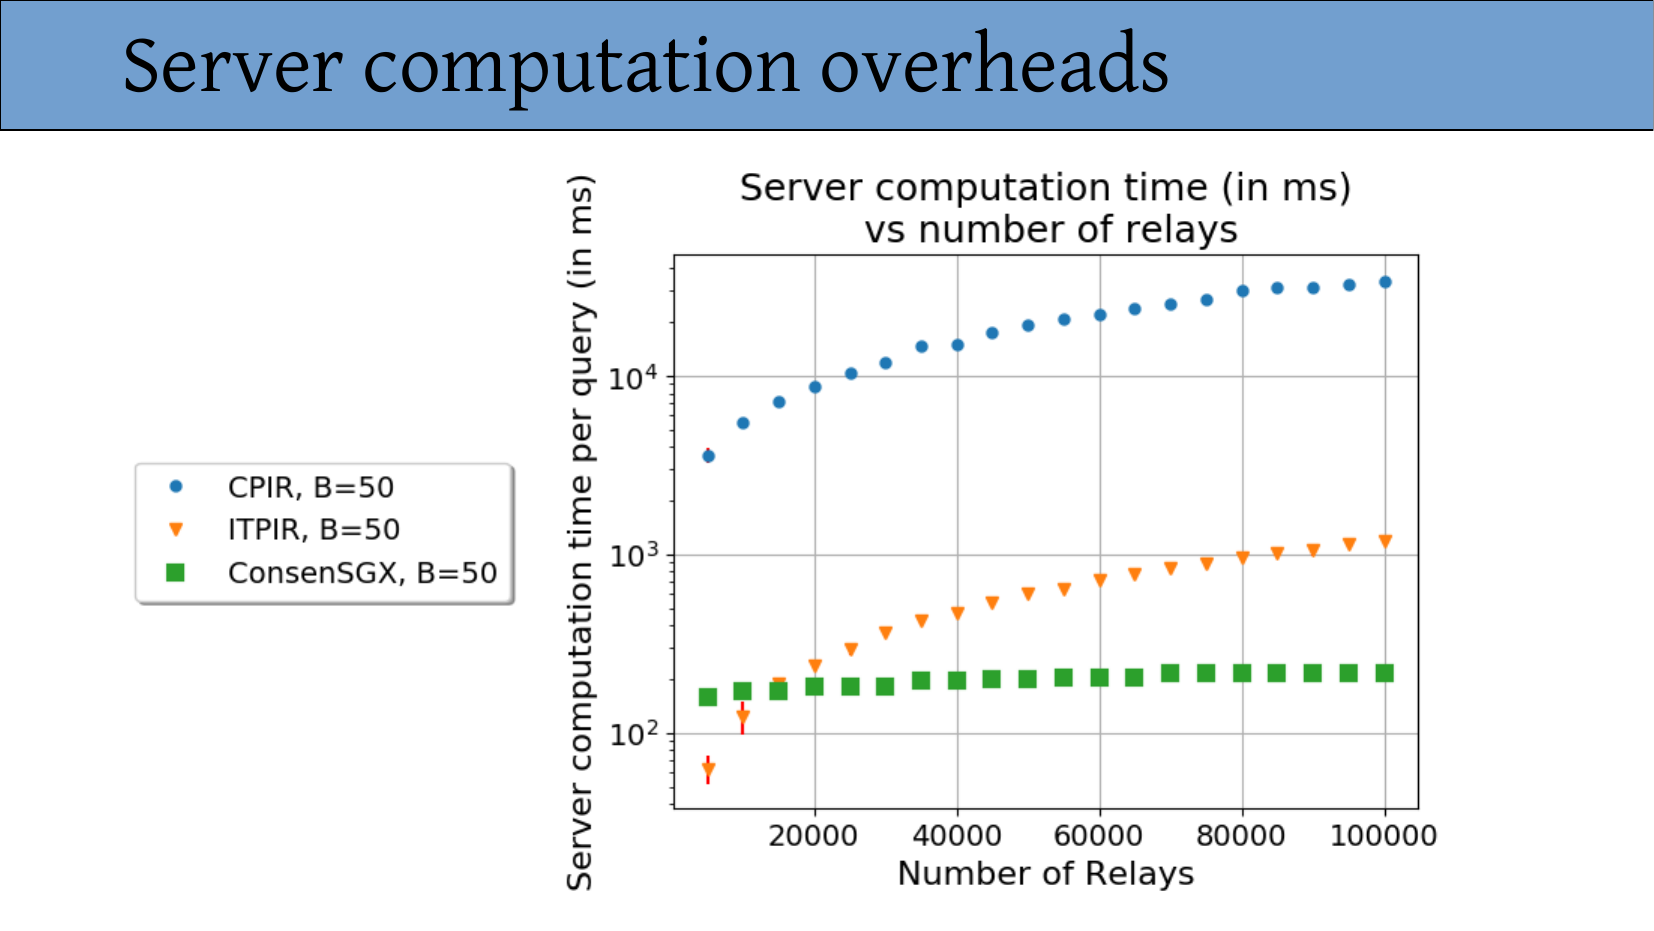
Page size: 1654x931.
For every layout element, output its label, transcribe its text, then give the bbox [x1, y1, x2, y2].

picture [120, 157, 1454, 906]
text_box Server computation overheads [106, 11, 1583, 123]
text_box [0, 0, 1654, 130]
